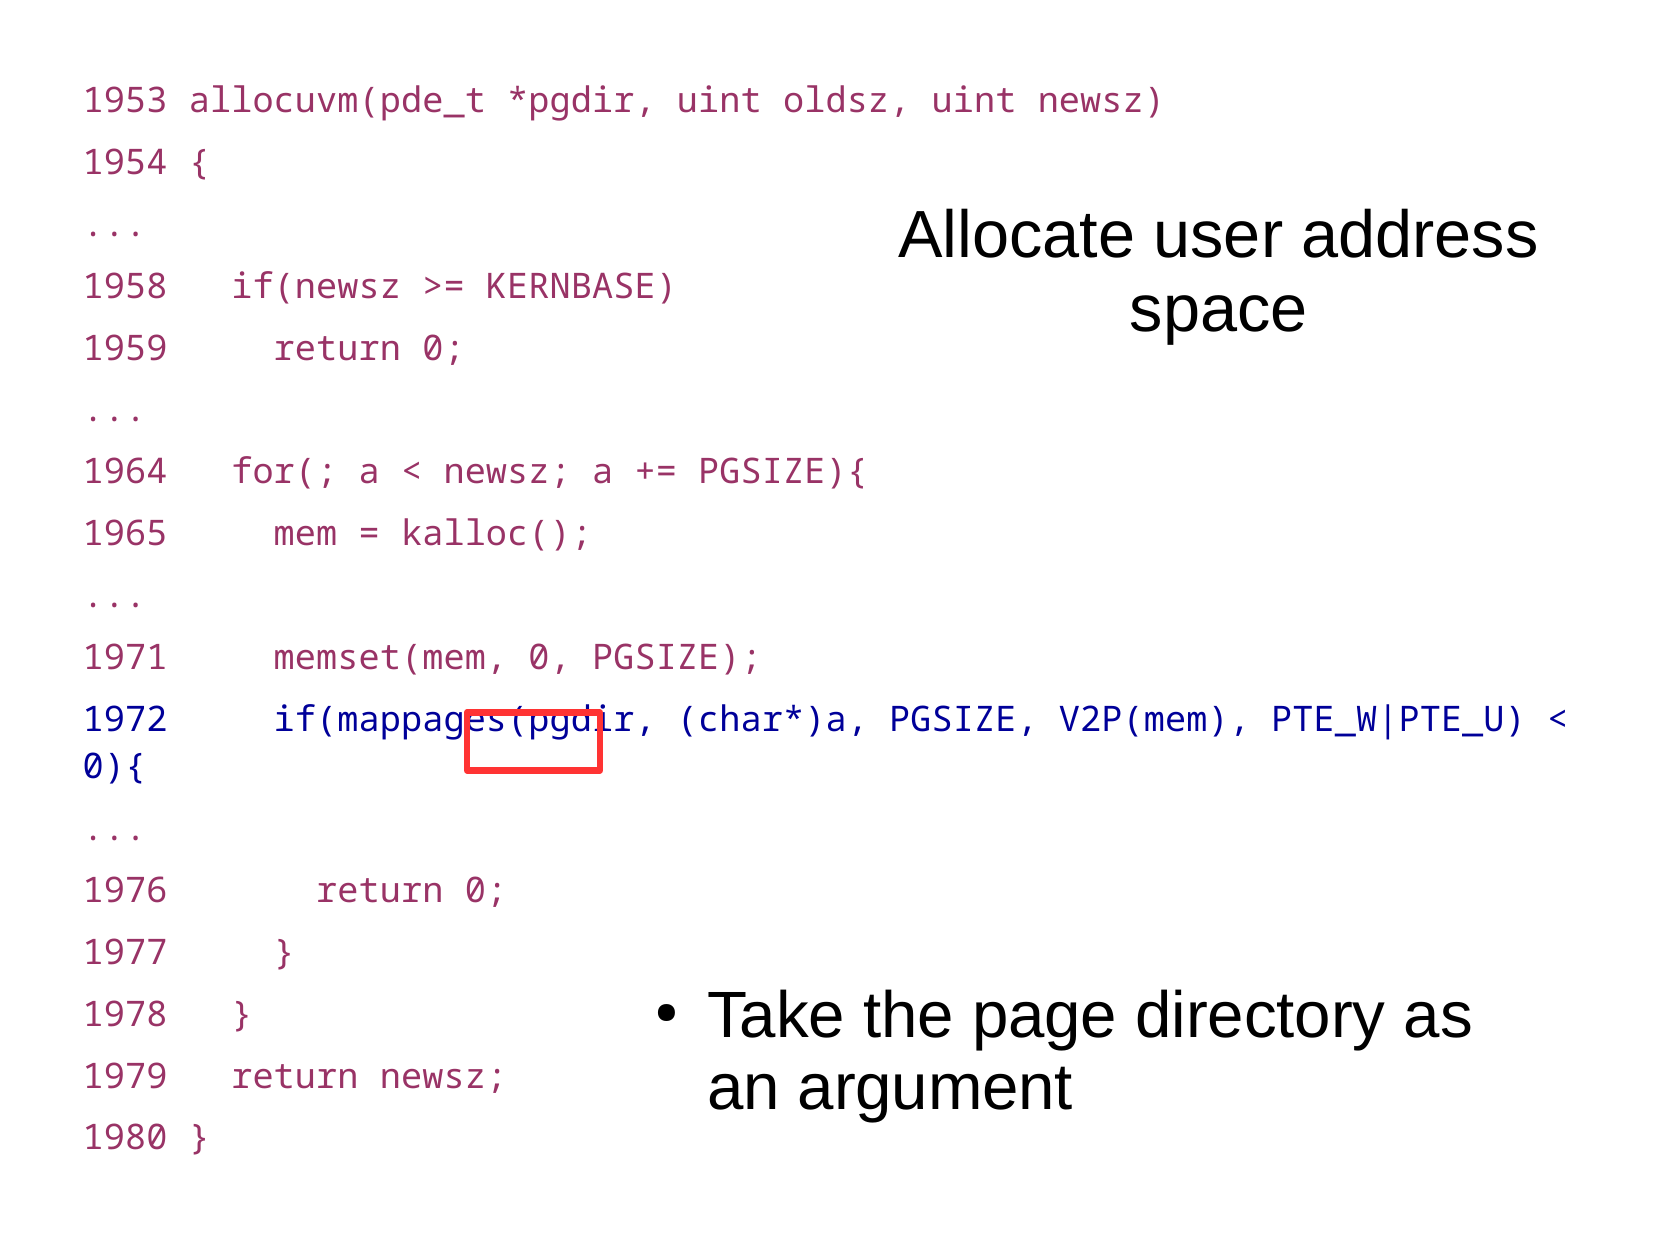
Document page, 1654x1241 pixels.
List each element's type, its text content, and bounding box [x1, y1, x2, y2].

list 1953 allocuvm(pde_t *pgdir, uint oldsz, uint newsz) 1954 { ... 1958 if(newsz >= KERNBASE) 1959 return 0; ... 1964 for(; a < newsz; a += PGSIZE){ 1965 mem = kalloc(); ... 1971 memset(mem, 0, PGSIZE); 1972 if(mappages(pgdir, (char*)a, PGSIZE, V2P(mem), PTE_W|PTE_U) < 0){ ... 1976 return 0; 1977 } 1978 } 1979 return newsz; 1980 } [82, 75, 1571, 1163]
title Allocate user address space [825, 167, 1613, 376]
list Take the page directory as an argument [637, 978, 1530, 1126]
